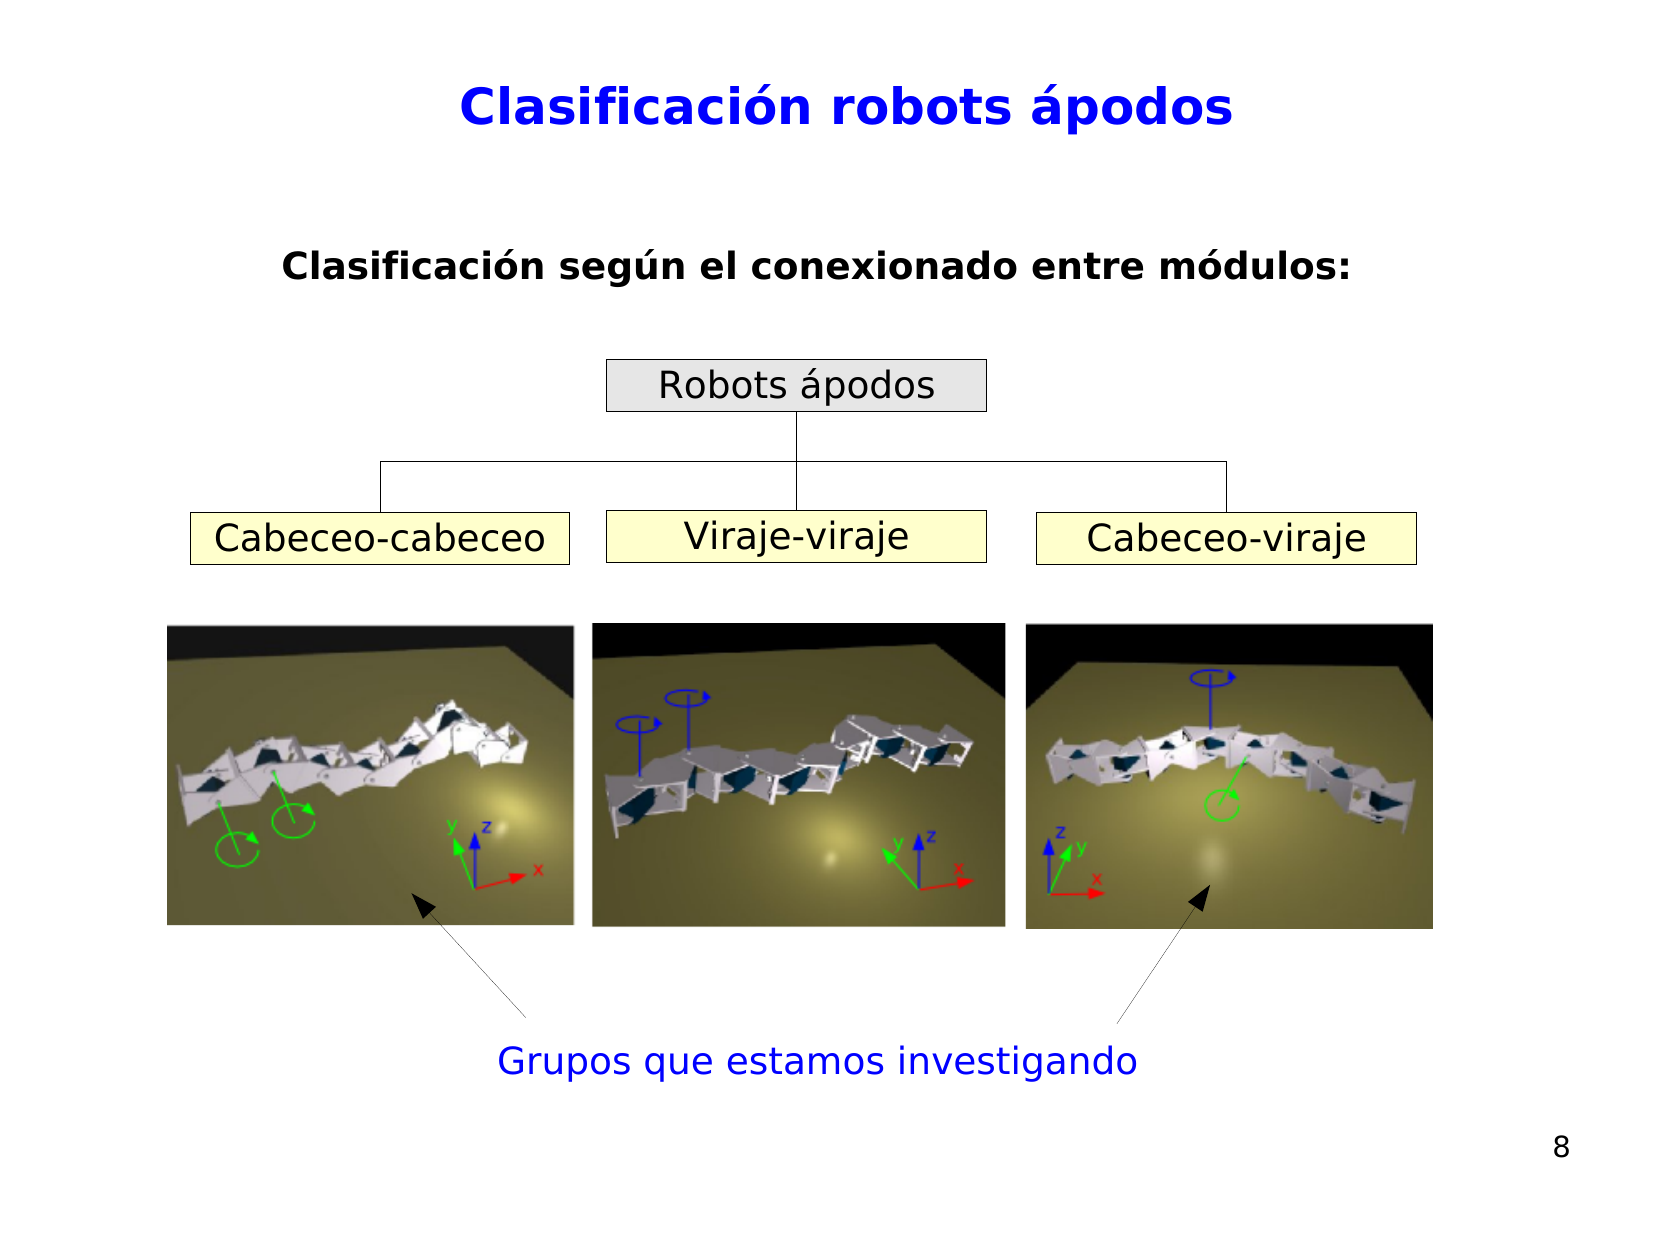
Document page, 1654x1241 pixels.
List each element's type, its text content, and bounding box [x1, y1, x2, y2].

text_box Grupos que estamos investigando [482, 1032, 1154, 1091]
text_box Cabeceo-viraje [1036, 512, 1417, 565]
text_box Robots ápodos [606, 359, 987, 412]
text_box Clasificación según el conexionado entre módulos: [266, 237, 1368, 296]
picture [167, 623, 1433, 929]
text_box Cabeceo-cabeceo [190, 512, 570, 565]
text_box Clasificación robots ápodos [444, 70, 1250, 144]
text_box Viraje-viraje [606, 510, 987, 563]
